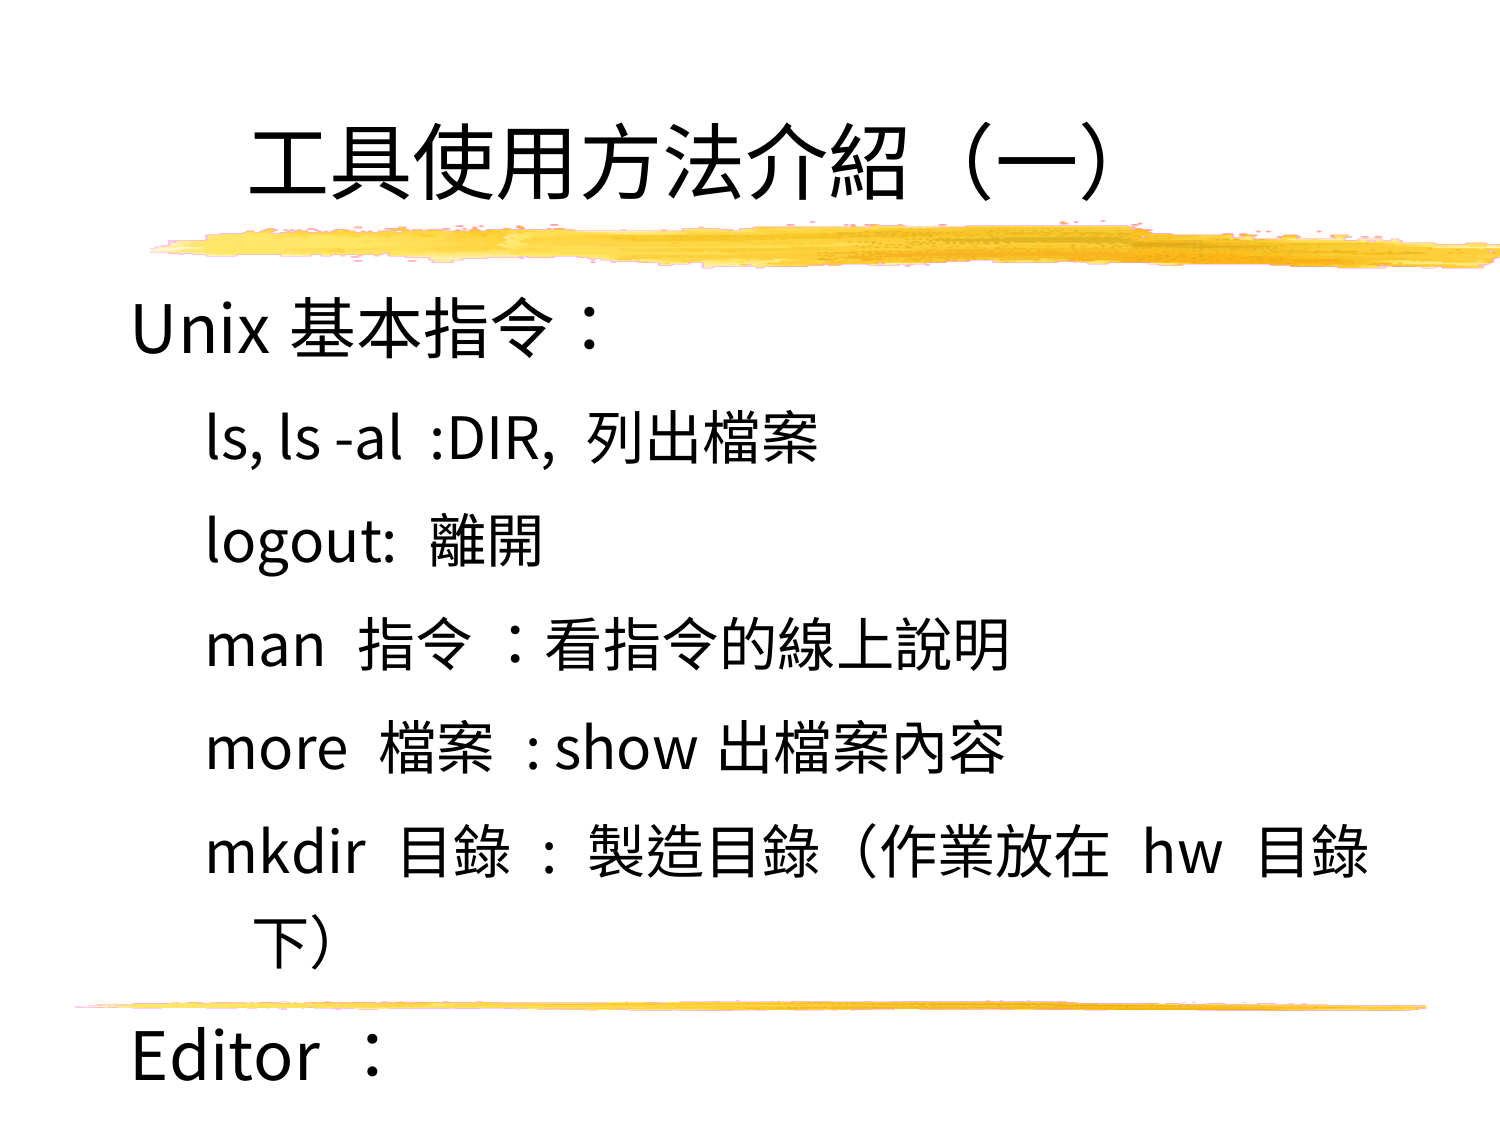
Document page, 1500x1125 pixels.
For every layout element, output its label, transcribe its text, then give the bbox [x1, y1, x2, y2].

title 工具使用方法介紹（一） [66, 37, 1342, 225]
picture [150, 215, 1500, 279]
picture [1391, 999, 1426, 1013]
picture [75, 999, 115, 1013]
list Unix基本指令： ls, ls -al :DIR, 列出檔案 logout: 離開 man 指令 ：看指令的線上說明 more 檔案 : show出檔案內容 mkdir 目錄 : 製造目錄（作業放在 hw 目錄下） Editor： ve、joe、pico、qe、Jedit(可以裝Plugin如：JCompiler來強化Java開發環境） [115, 260, 1391, 1090]
